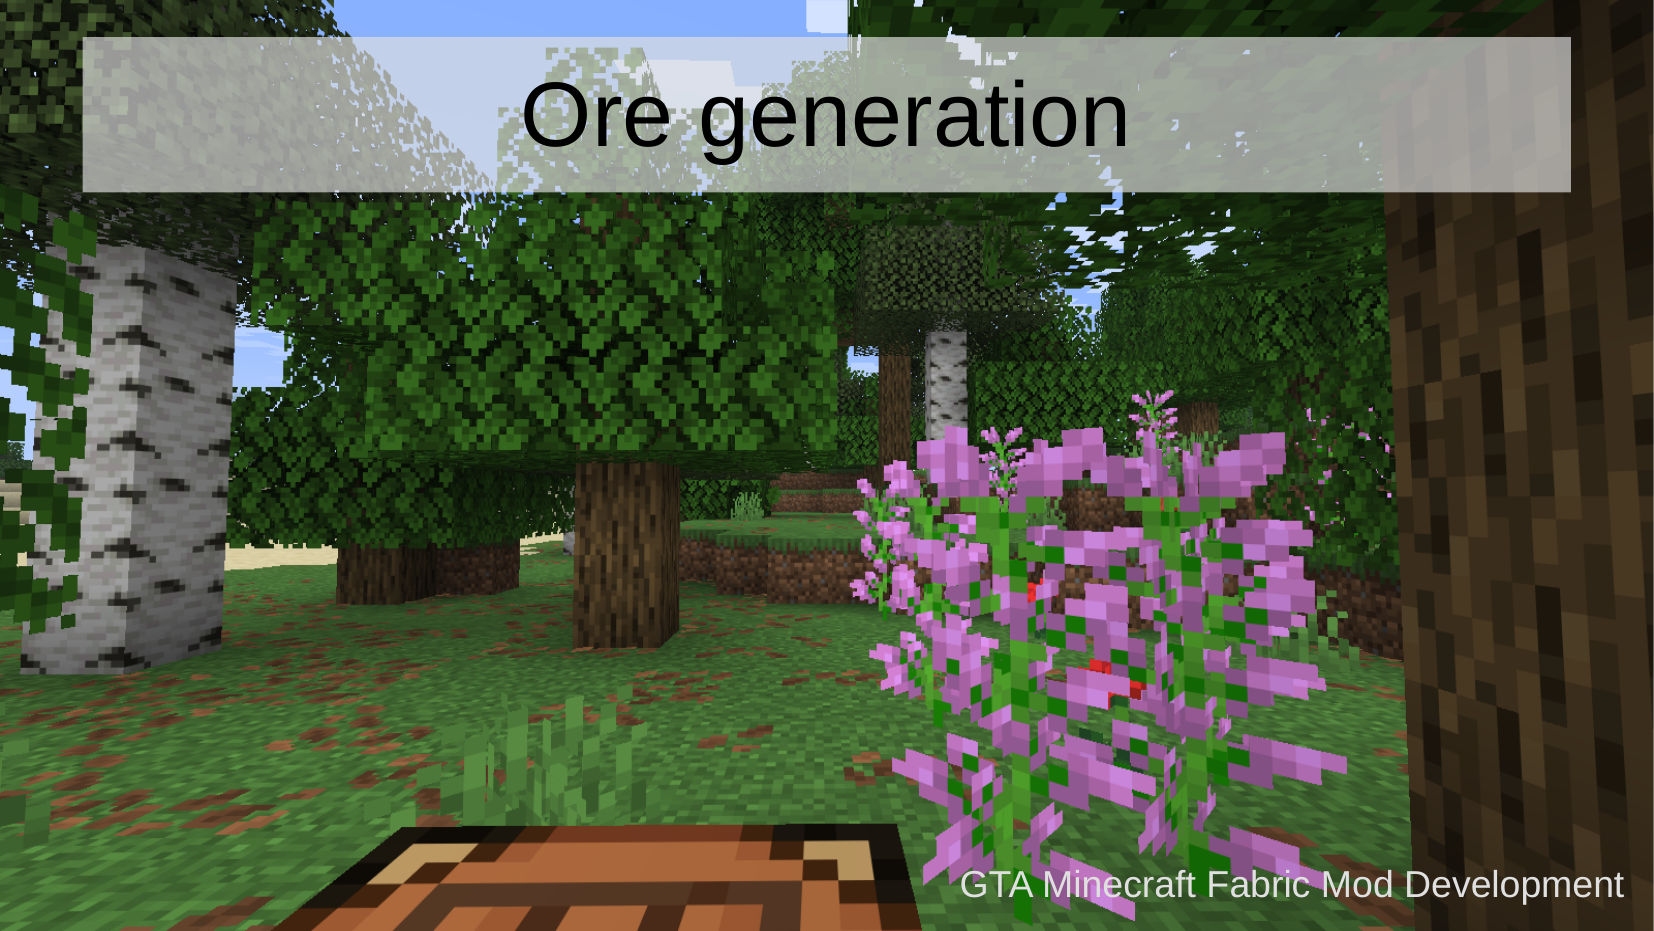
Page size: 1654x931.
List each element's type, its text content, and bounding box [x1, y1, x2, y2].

picture [0, 0, 1654, 931]
title Ore generation [82, 37, 1571, 193]
